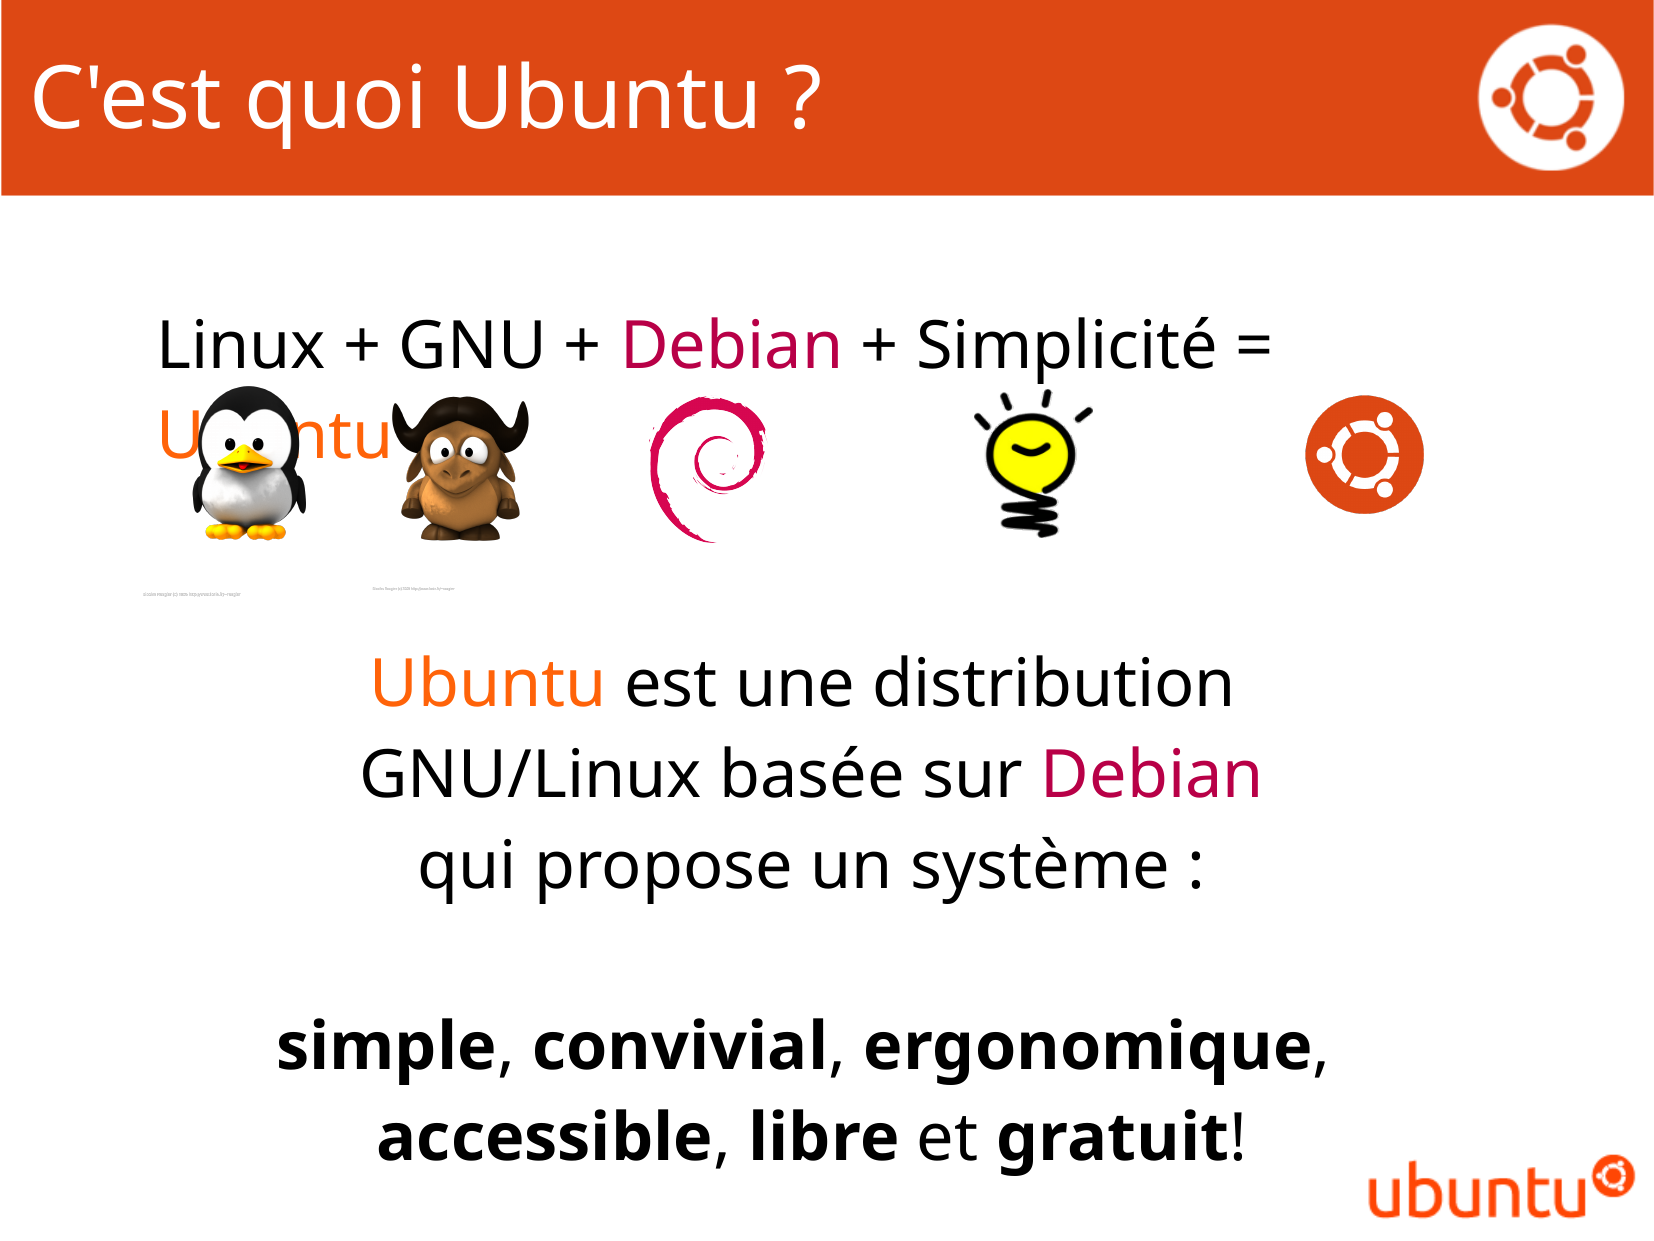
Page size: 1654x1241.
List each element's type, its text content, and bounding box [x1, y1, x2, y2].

picture [0, 0, 1654, 1241]
title C'est quoi Ubuntu ? [29, 11, 1459, 178]
text_box Ubuntu est une distribution GNU/Linux basée sur Debian qui propose un système : simple, convivial, ergonomique, accessible, libre et gratuit! [88, 627, 1536, 1092]
text_box Linux + GNU + Debian + Simplicité = Ubuntu [141, 289, 1501, 379]
